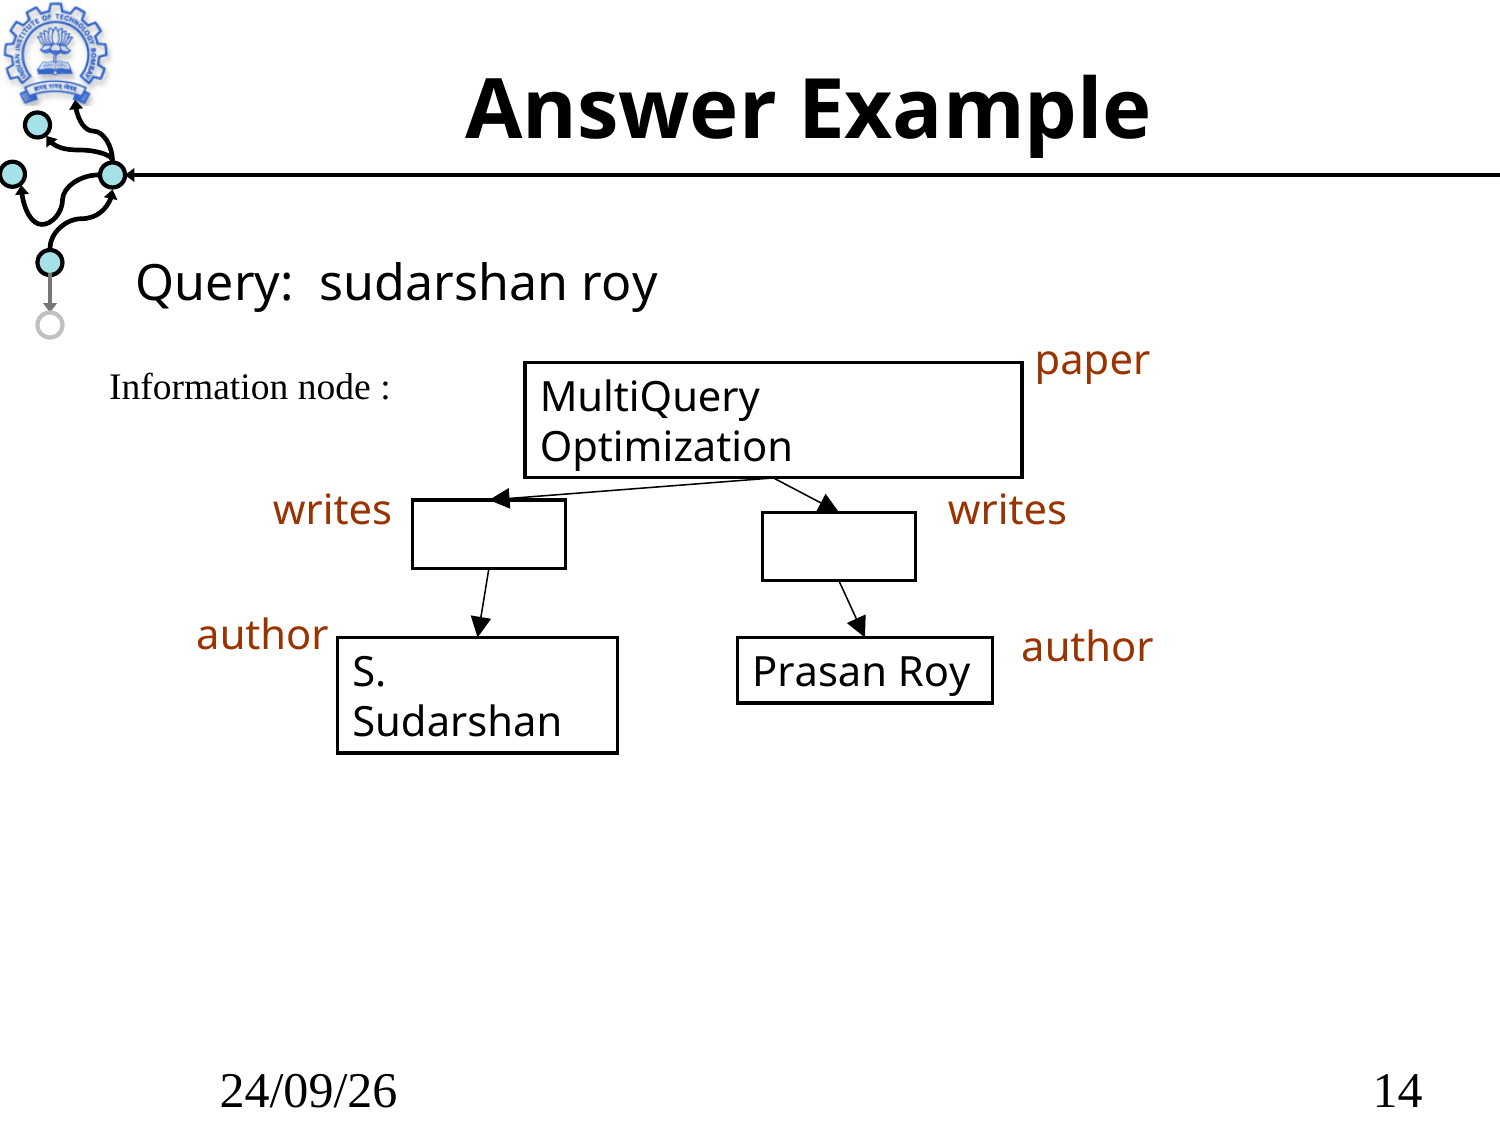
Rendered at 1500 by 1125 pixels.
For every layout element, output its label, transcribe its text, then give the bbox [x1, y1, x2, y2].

text_box writes [258, 474, 408, 541]
text_box Query: sudarshan roy [121, 242, 673, 319]
picture [0, 0, 113, 106]
text_box paper [1019, 324, 1166, 391]
title Answer Example [167, 24, 1450, 163]
text_box writes [933, 474, 1083, 541]
text_box S. Sudarshan [337, 637, 618, 753]
text_box Information node : [94, 354, 438, 415]
text_box MultiQuery Optimization [525, 362, 1022, 478]
text_box author [1006, 612, 1169, 679]
text_box author [181, 600, 344, 666]
text_box Prasan Roy [737, 637, 993, 703]
